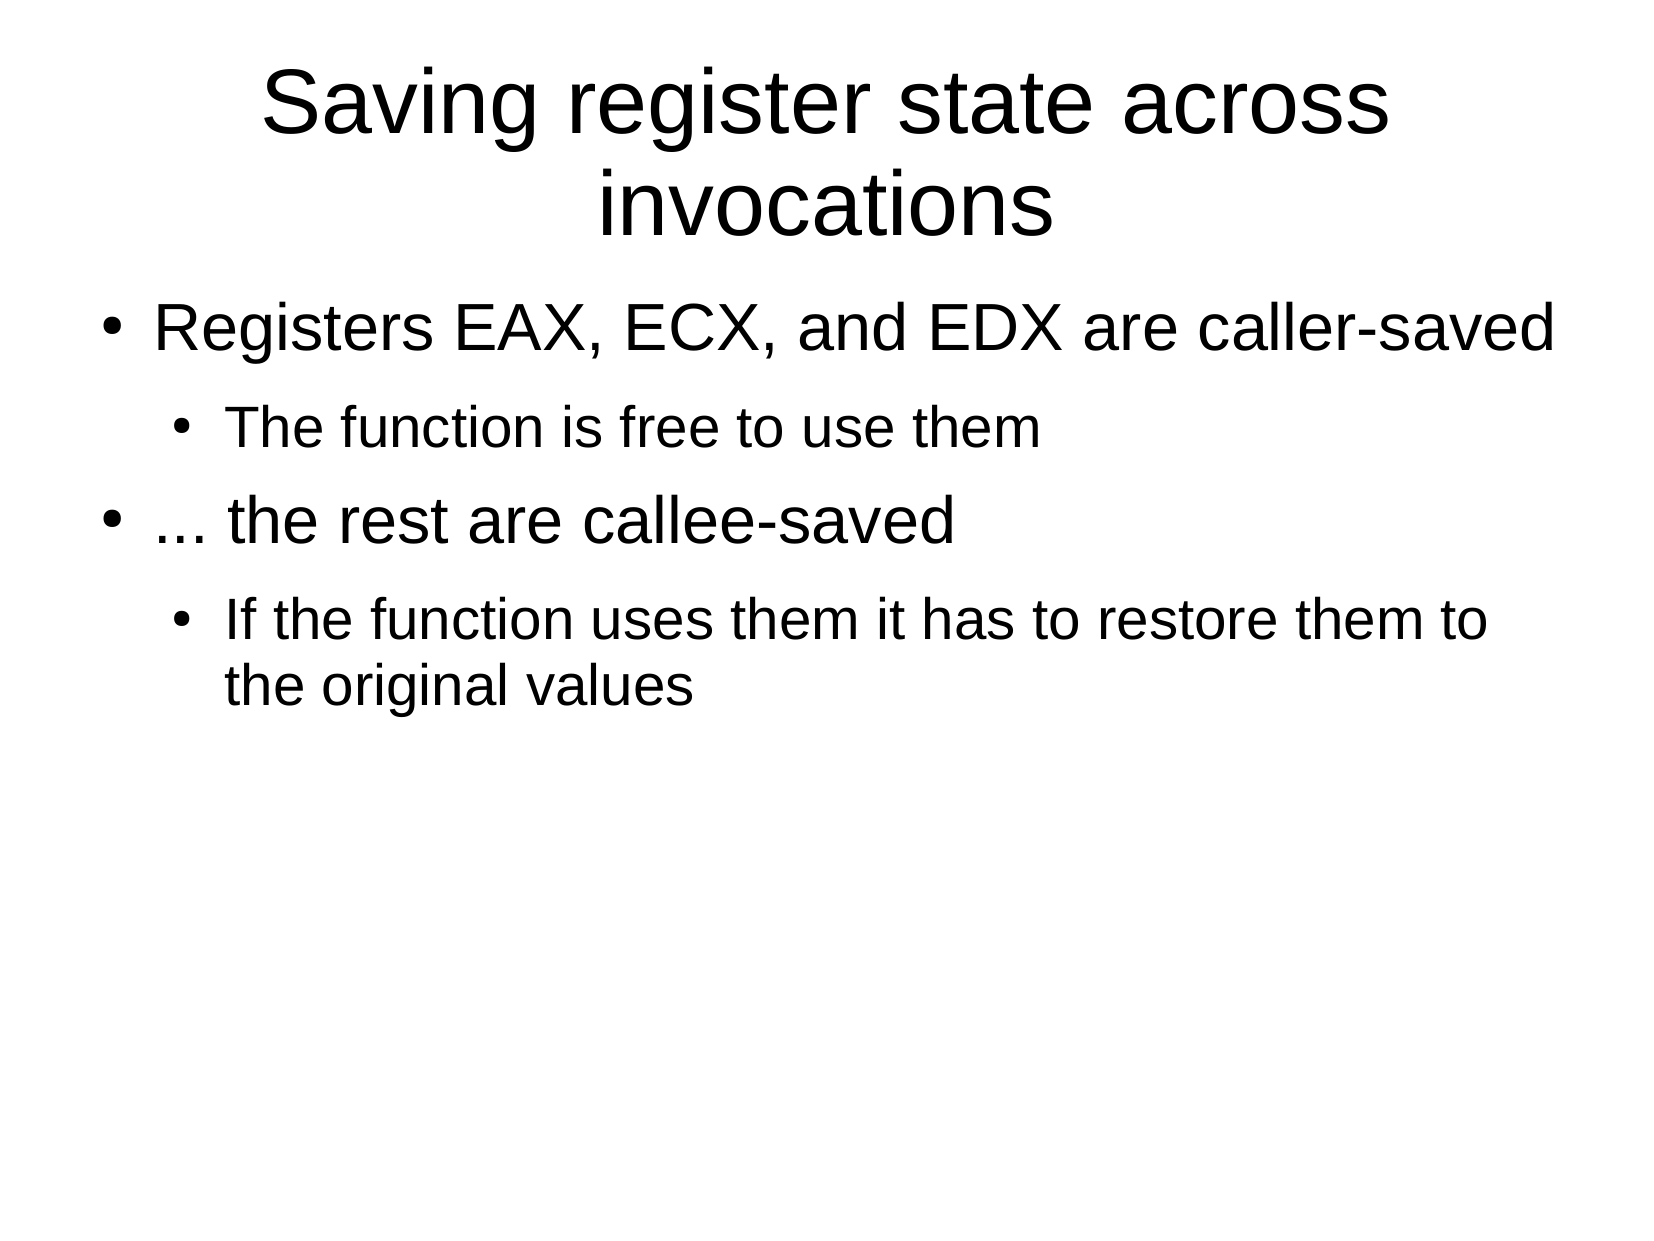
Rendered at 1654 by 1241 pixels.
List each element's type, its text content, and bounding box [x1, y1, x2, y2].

list Registers EAX, ECX, and EDX are caller-saved The function is free to use them ... the rest are callee-saved If the function uses them it has to restore them to the original values [82, 290, 1571, 1010]
title Saving register state across invocations [82, 49, 1571, 257]
